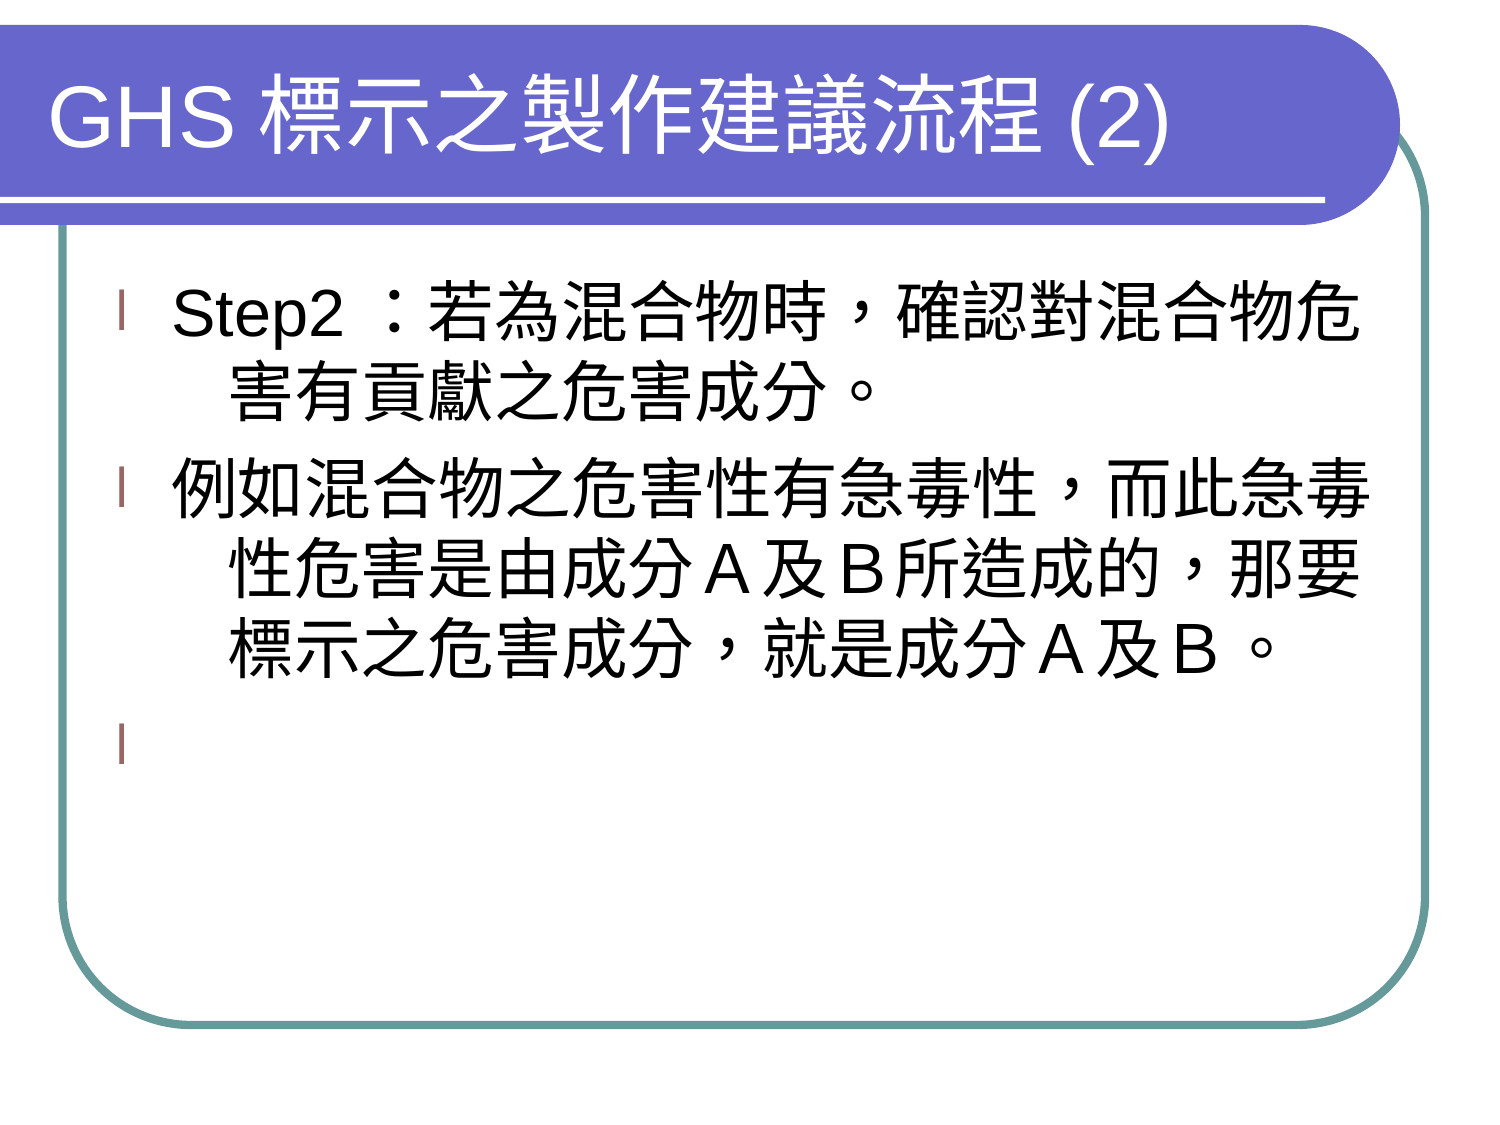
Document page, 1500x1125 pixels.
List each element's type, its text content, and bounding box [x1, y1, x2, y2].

list Step2：若為混合物時，確認對混合物危害有貢獻之危害成分。 例如混合物之危害性有急毒性，而此急毒性危害是由成分Ａ及Ｂ所造成的，那要標示之危害成分，就是成分Ａ及Ｂ。 [99, 262, 1400, 988]
title GHS標示之製作建議流程(2) [32, 37, 1347, 188]
